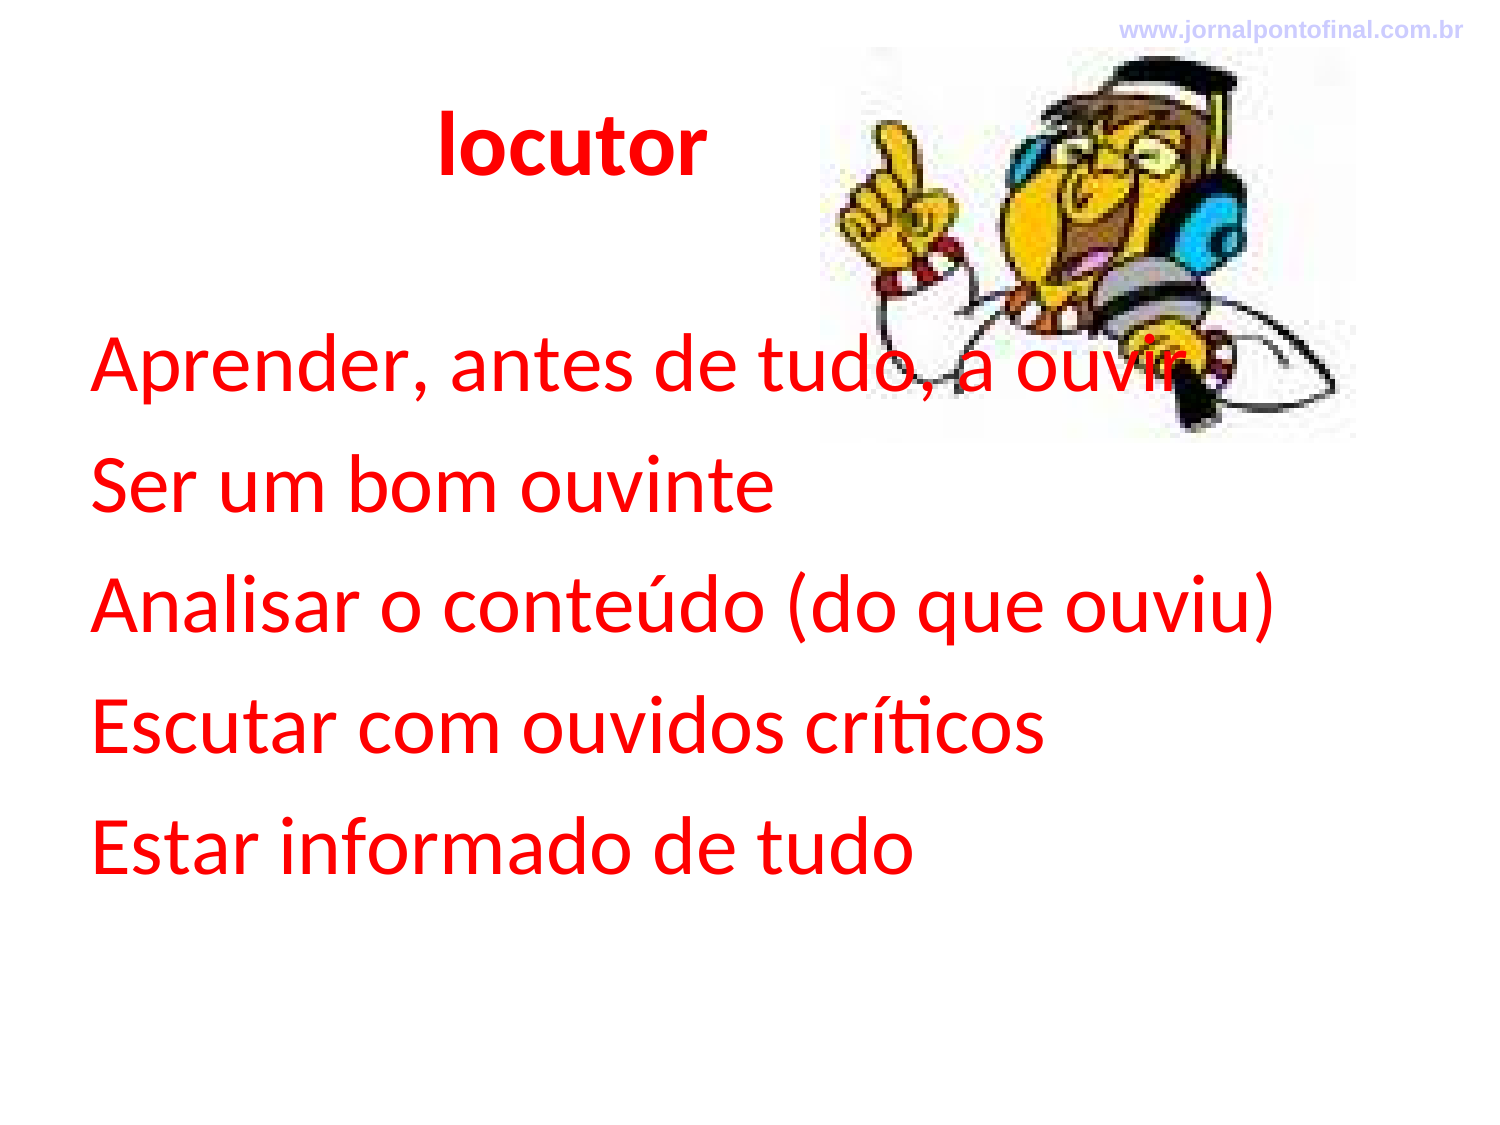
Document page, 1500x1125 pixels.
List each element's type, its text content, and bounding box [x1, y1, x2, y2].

text_box locutor [0, 45, 1248, 233]
picture [820, 60, 1356, 300]
text_box Aprender, antes de tudo, a ouvir Ser um bom ouvinte Analisar o conteúdo (do que ouviu)‏ Escutar com ouvidos críticos Estar informado de tudo [75, 300, 1426, 1099]
text_box www.jornalpontofinal.com.br [1104, 5, 1500, 60]
